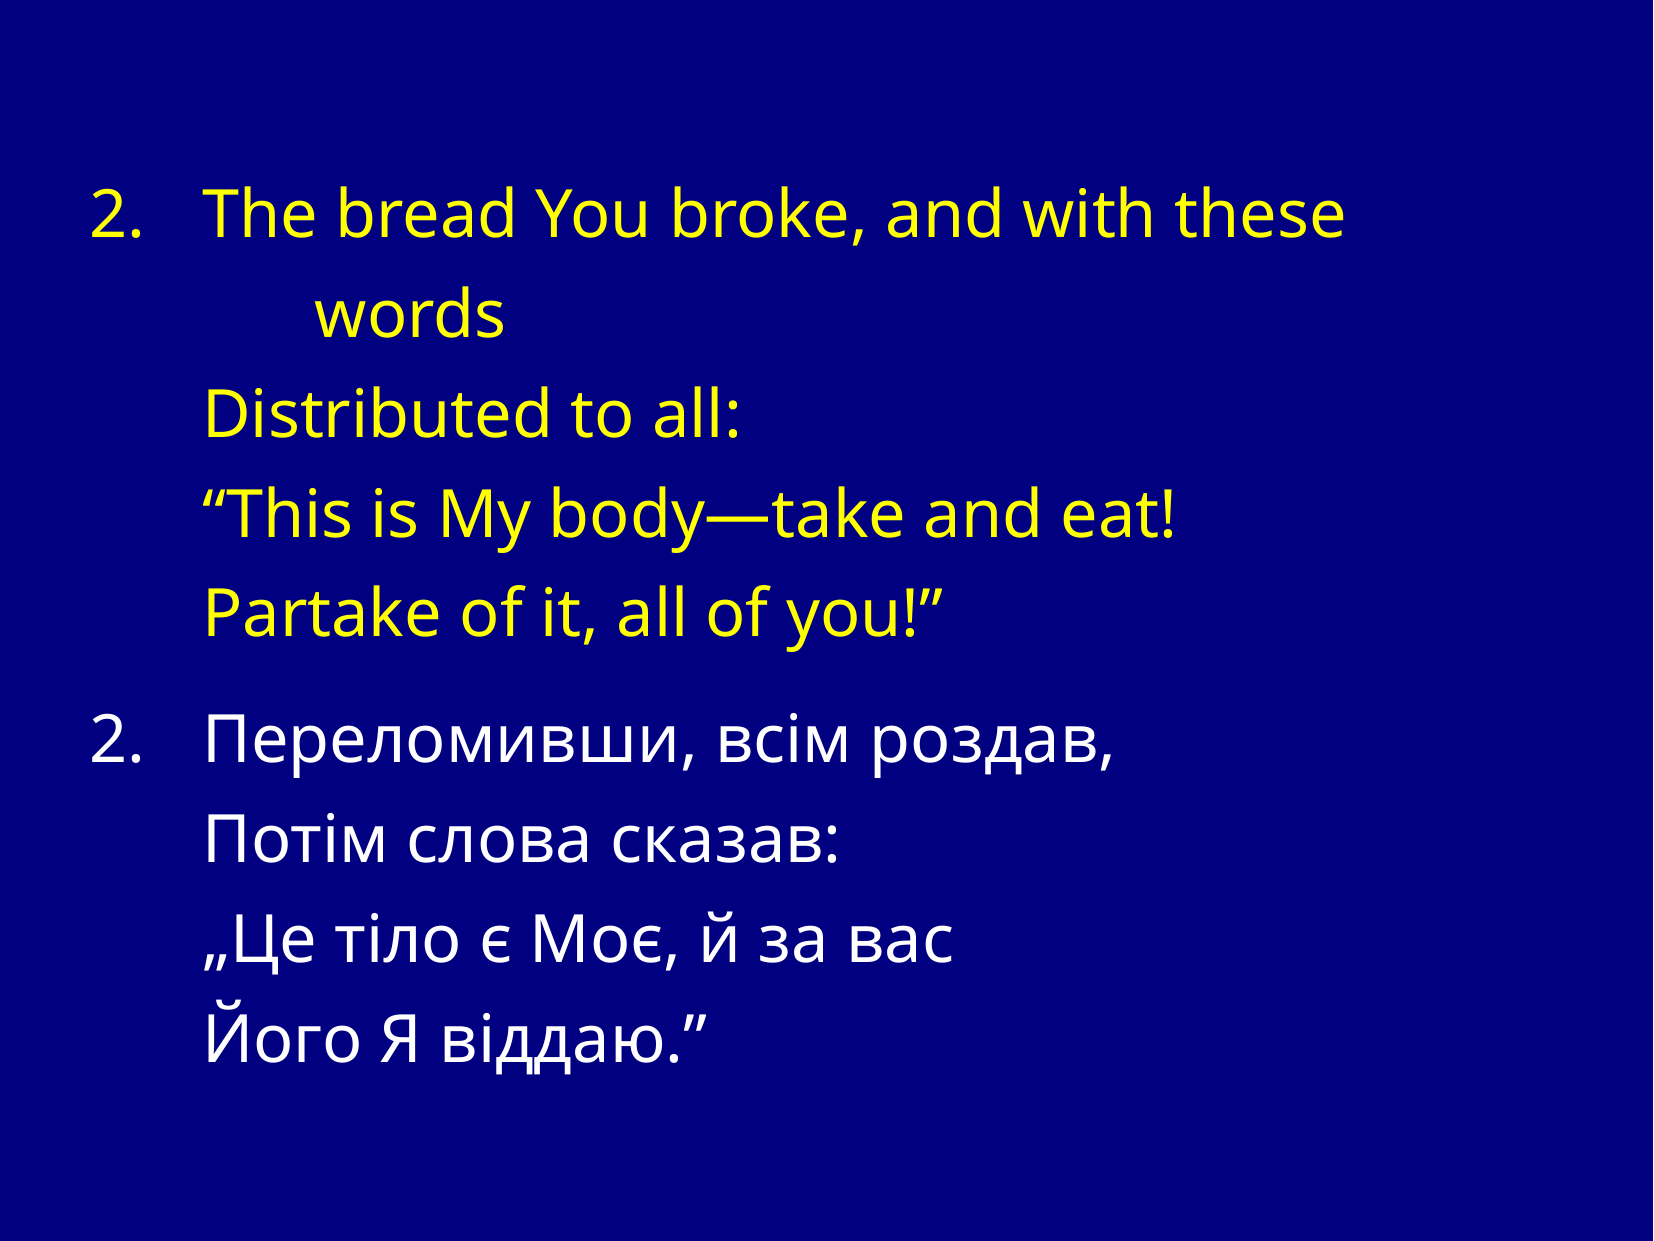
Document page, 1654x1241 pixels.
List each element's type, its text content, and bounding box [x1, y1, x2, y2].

text_box 2. The bread You broke, and with these words Distributed to all: “This is My body—take and eat! Partake of it, all of you!” [75, 150, 1576, 638]
text_box 2. Переломивши, всім роздав, Потім слова сказав: „Це тіло є Моє, й за вас Його Я віддаю.” [75, 675, 1576, 1163]
